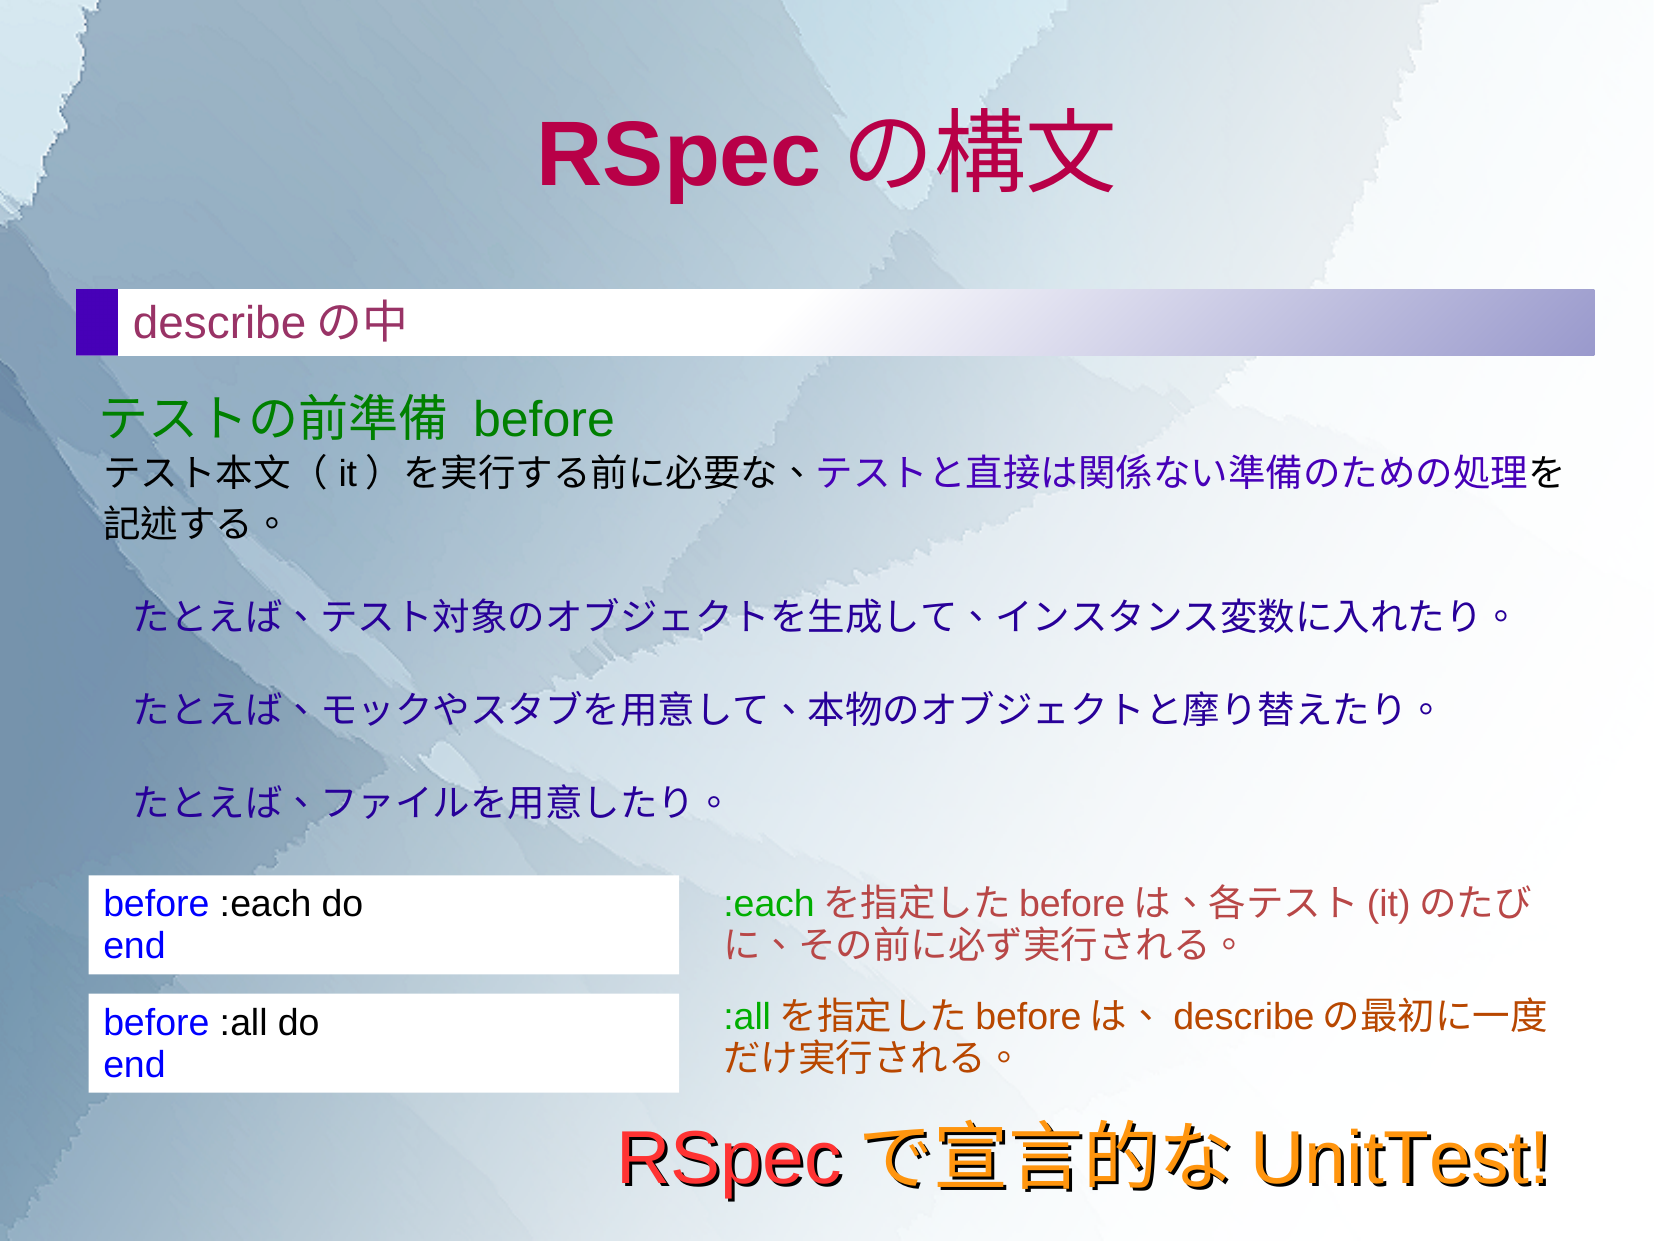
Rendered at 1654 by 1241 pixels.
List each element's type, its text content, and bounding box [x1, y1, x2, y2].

text_box :allを指定したbeforeは、describeの最初に一度だけ実行される。 [708, 987, 1565, 1104]
title RSpecの構文 [83, 57, 1572, 250]
text_box describeの中 [118, 289, 1595, 356]
text_box :eachを指定したbeforeは、各テスト(it)のたびに、その前に必ず実行される。 [708, 875, 1565, 975]
text_box RSpecで宣言的なUnitTest! [561, 1107, 1566, 1207]
text_box テストの前準備 before [83, 383, 1093, 455]
text_box before :each do end [88, 875, 680, 975]
picture [0, 0, 1654, 1241]
text_box テスト本文（it）を実行する前に必要な、テストと直接は関係ない準備のための処理を記述する。 たとえば、テスト対象のオブジェクトを生成して、インスタンス変数に入れたり。 たとえば、モックやスタブを用意して、本物のオブジェクトと摩り替えたり。 たとえば、ファイルを用意したり。 [88, 439, 1595, 857]
text_box before :all do end [88, 993, 680, 1093]
